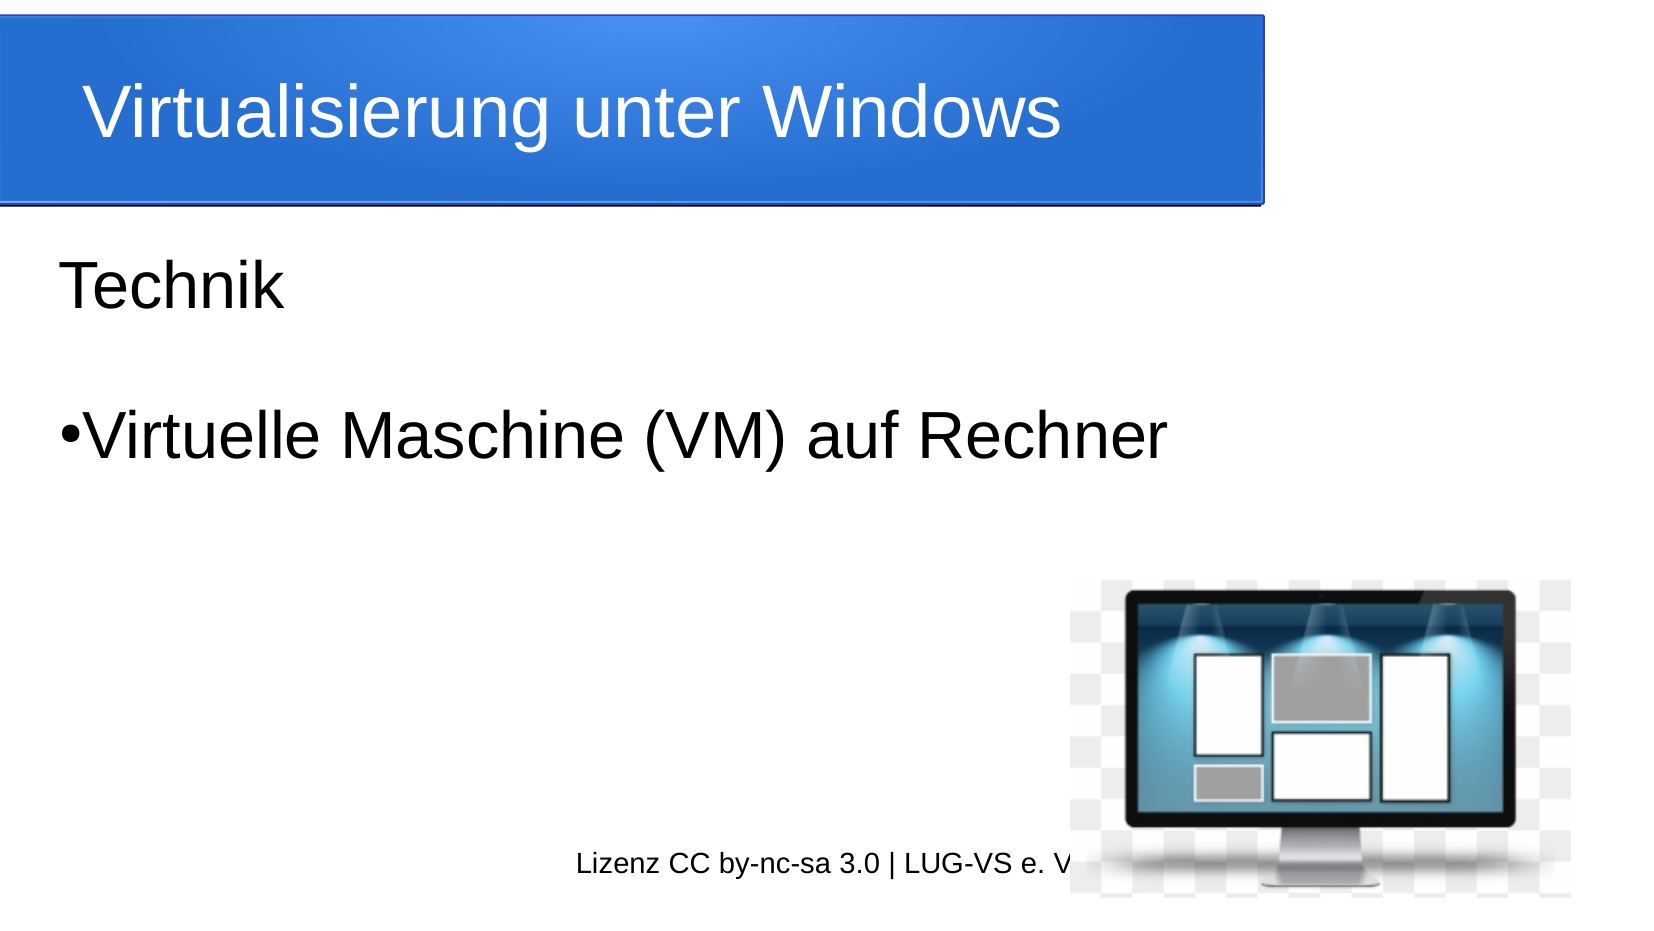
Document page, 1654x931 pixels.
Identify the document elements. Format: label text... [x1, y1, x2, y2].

subtitle [106, 473, 1595, 792]
title Virtualisierung unter Windows [82, 35, 1235, 189]
picture [1070, 580, 1571, 898]
text_box Technik Virtuelle Maschine (VM) auf Rechner [59, 248, 1607, 473]
